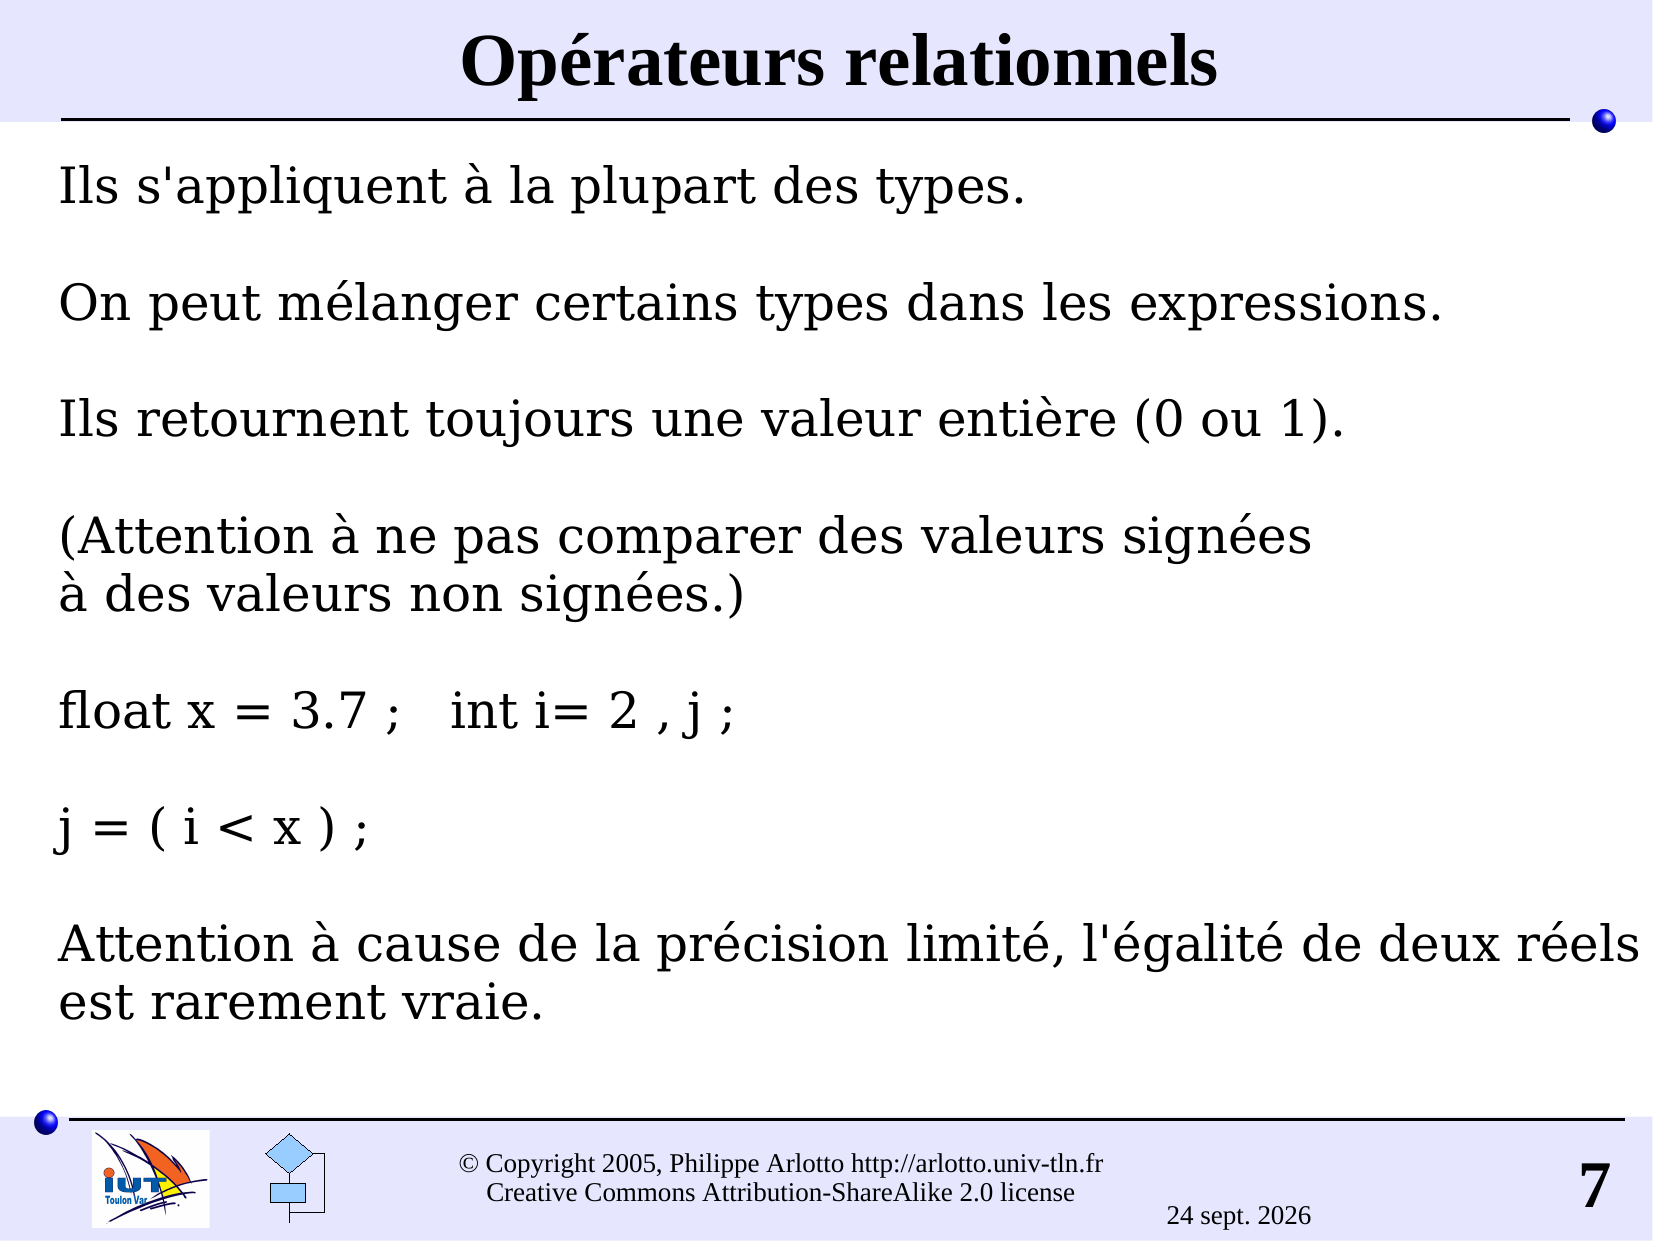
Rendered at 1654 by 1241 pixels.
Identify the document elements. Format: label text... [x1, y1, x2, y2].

text_box Ils s'appliquent à la plupart des types. On peut mélanger certains types dans les expressions. Ils retournent toujours une valeur entière (0 ou 1). (Attention à ne pas comparer des valeurs signées à des valeurs non signées.) float x = 3.7 ; int i= 2 , j ; j = ( i < x ) ; Attention à cause de la précision limité, l'égalité de deux réels est rarement vraie. [59, 157, 1643, 1063]
title Opérateurs relationnels [95, 14, 1585, 107]
